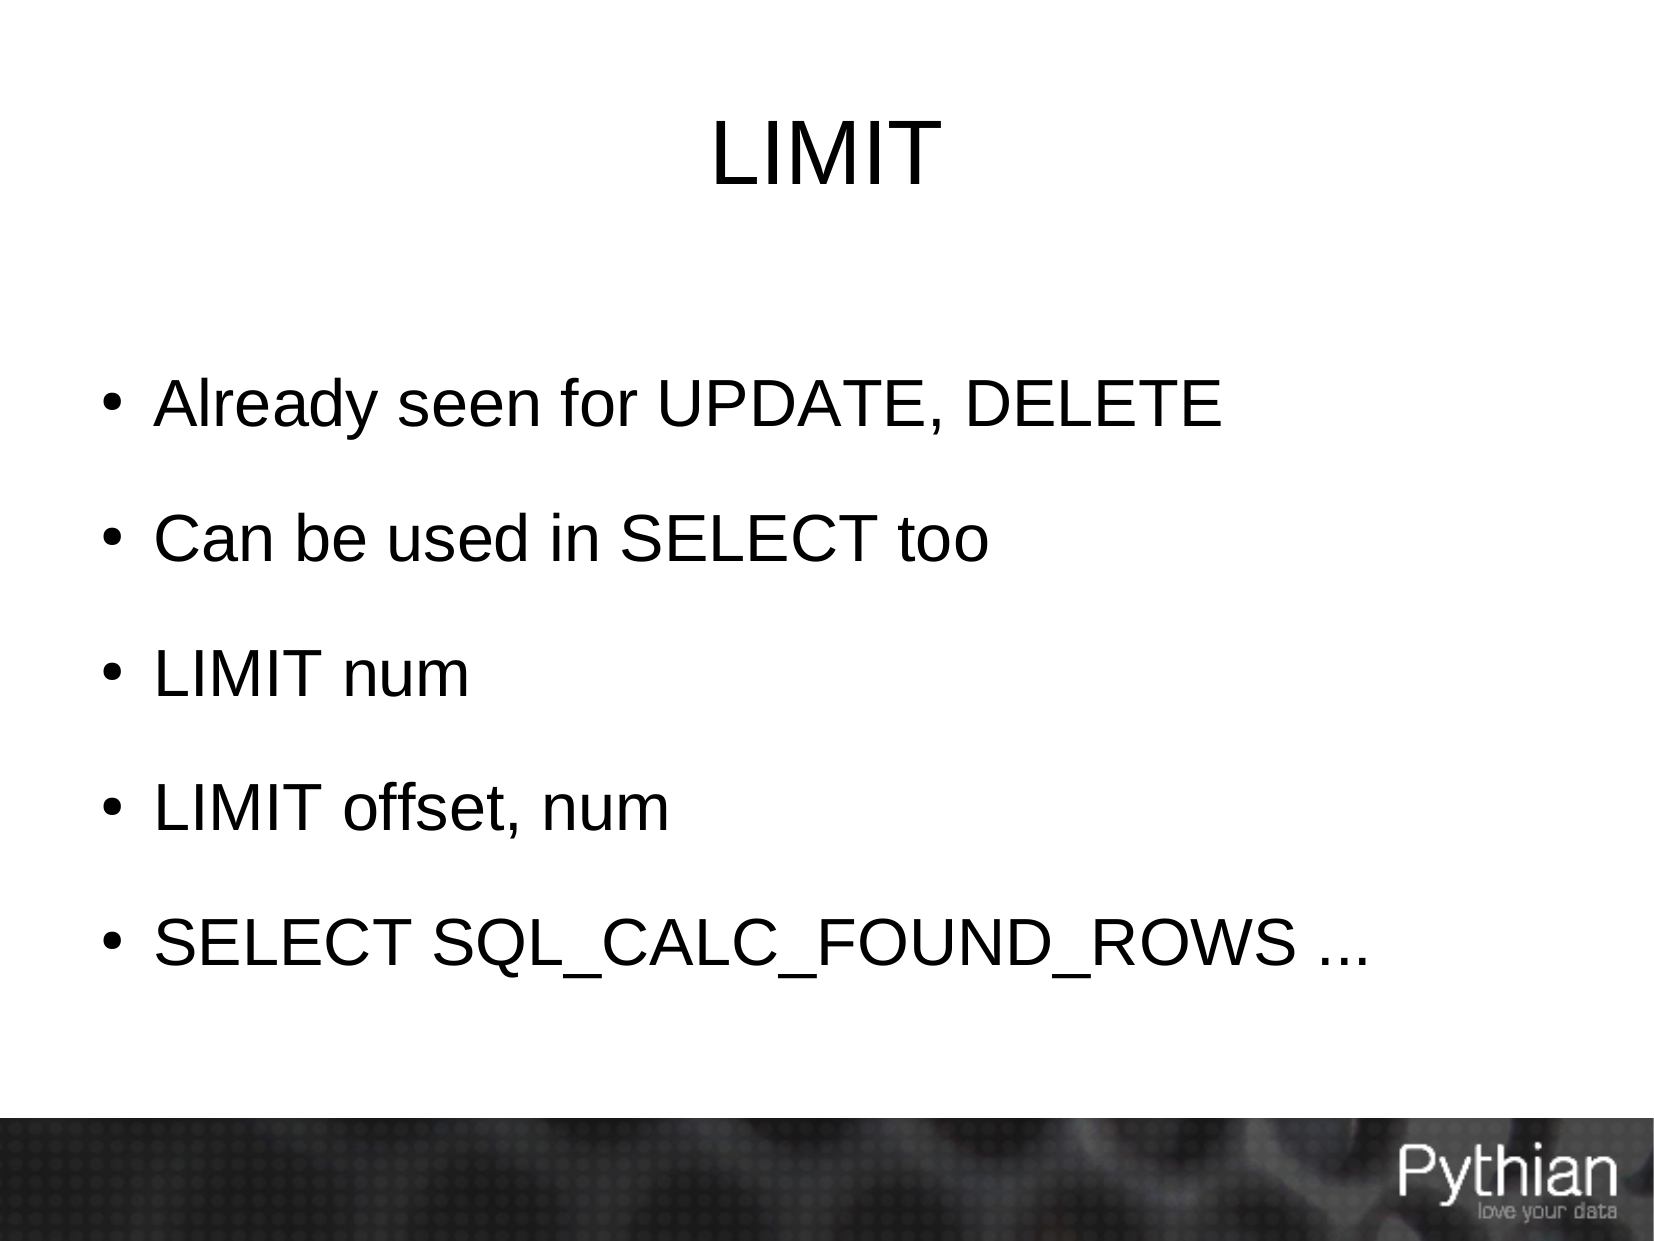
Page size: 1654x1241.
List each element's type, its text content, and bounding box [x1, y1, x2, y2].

picture [0, 1118, 1654, 1241]
title LIMIT [82, 49, 1571, 257]
list Already seen for UPDATE, DELETE Can be used in SELECT too LIMIT num LIMIT offset, num SELECT SQL_CALC_FOUND_ROWS ... [82, 366, 1571, 1223]
